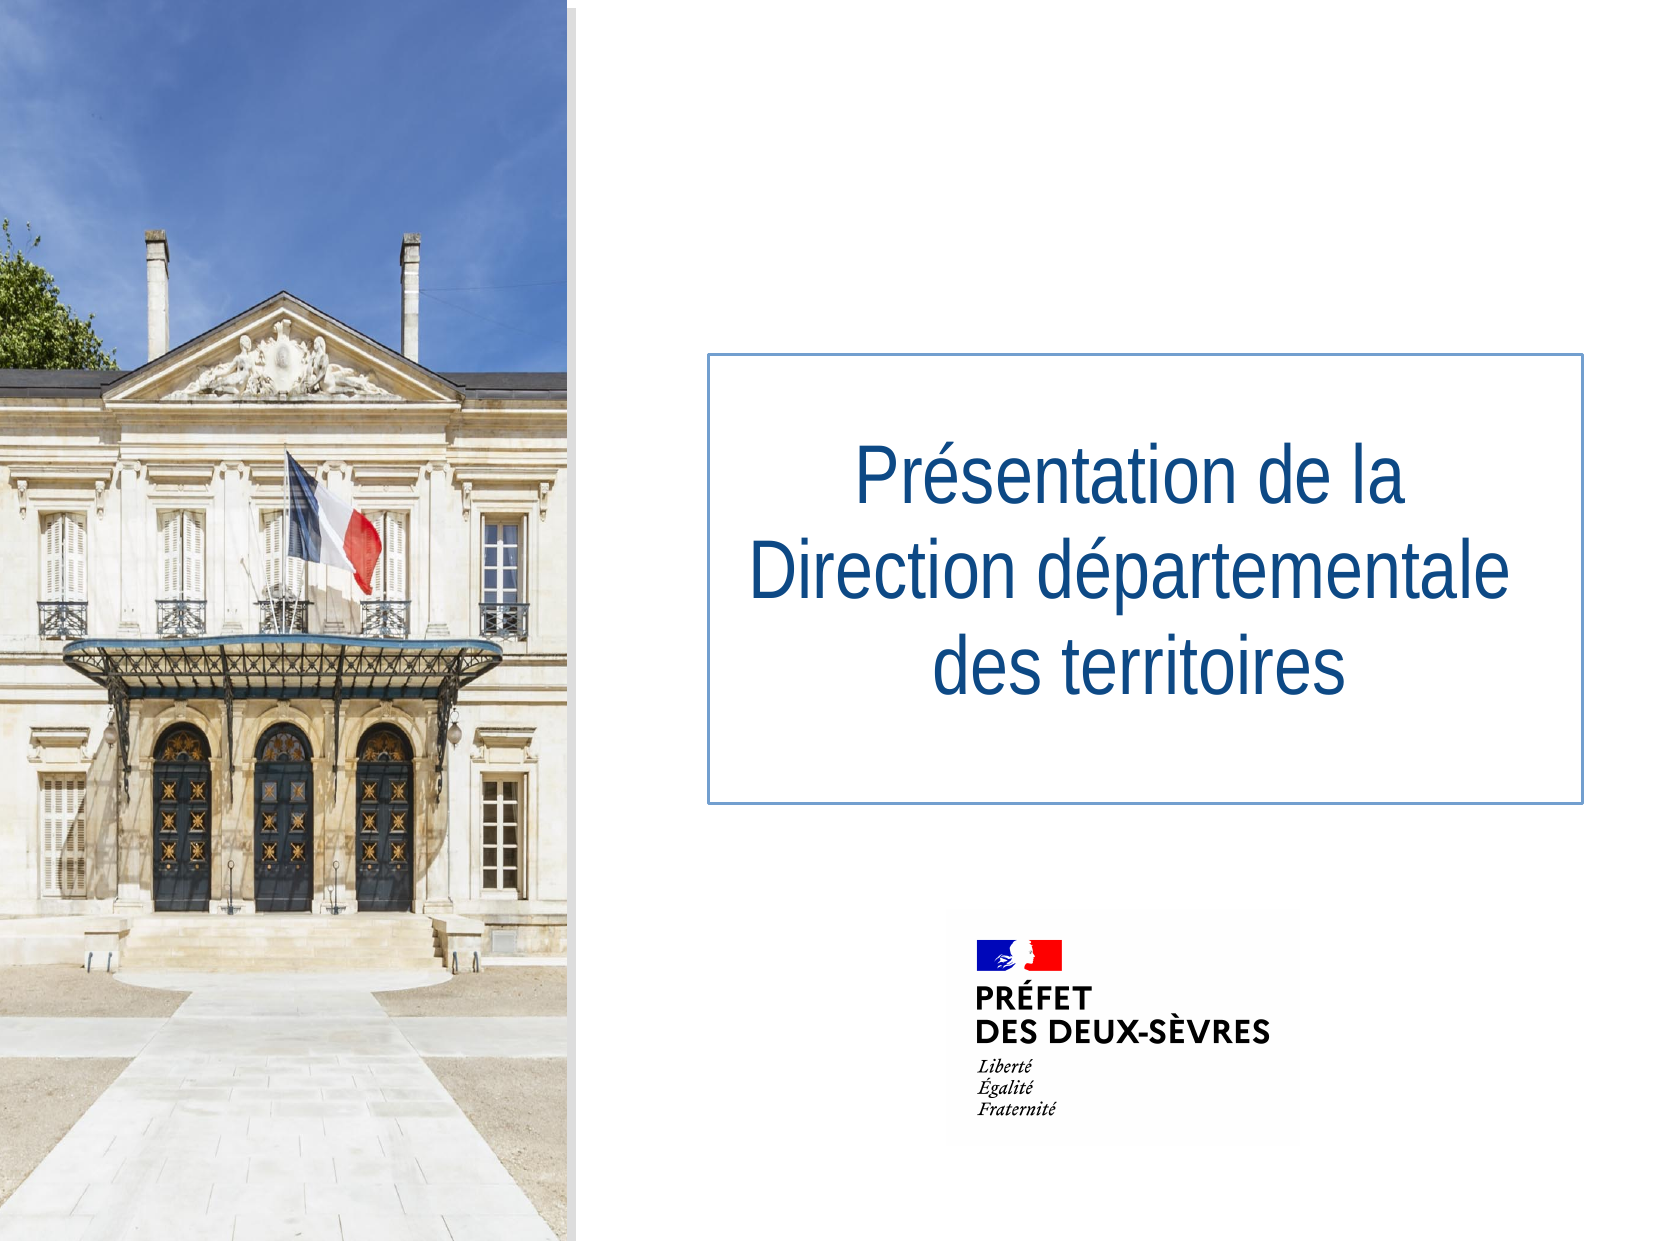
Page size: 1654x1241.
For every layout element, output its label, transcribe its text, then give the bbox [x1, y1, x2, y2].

picture [0, 0, 567, 1241]
text_box Présentation de la Direction départementale des territoires [567, 417, 1654, 934]
picture [946, 909, 1300, 1146]
text_box Présentation de la Direction départementale des territoires [710, 417, 1581, 802]
